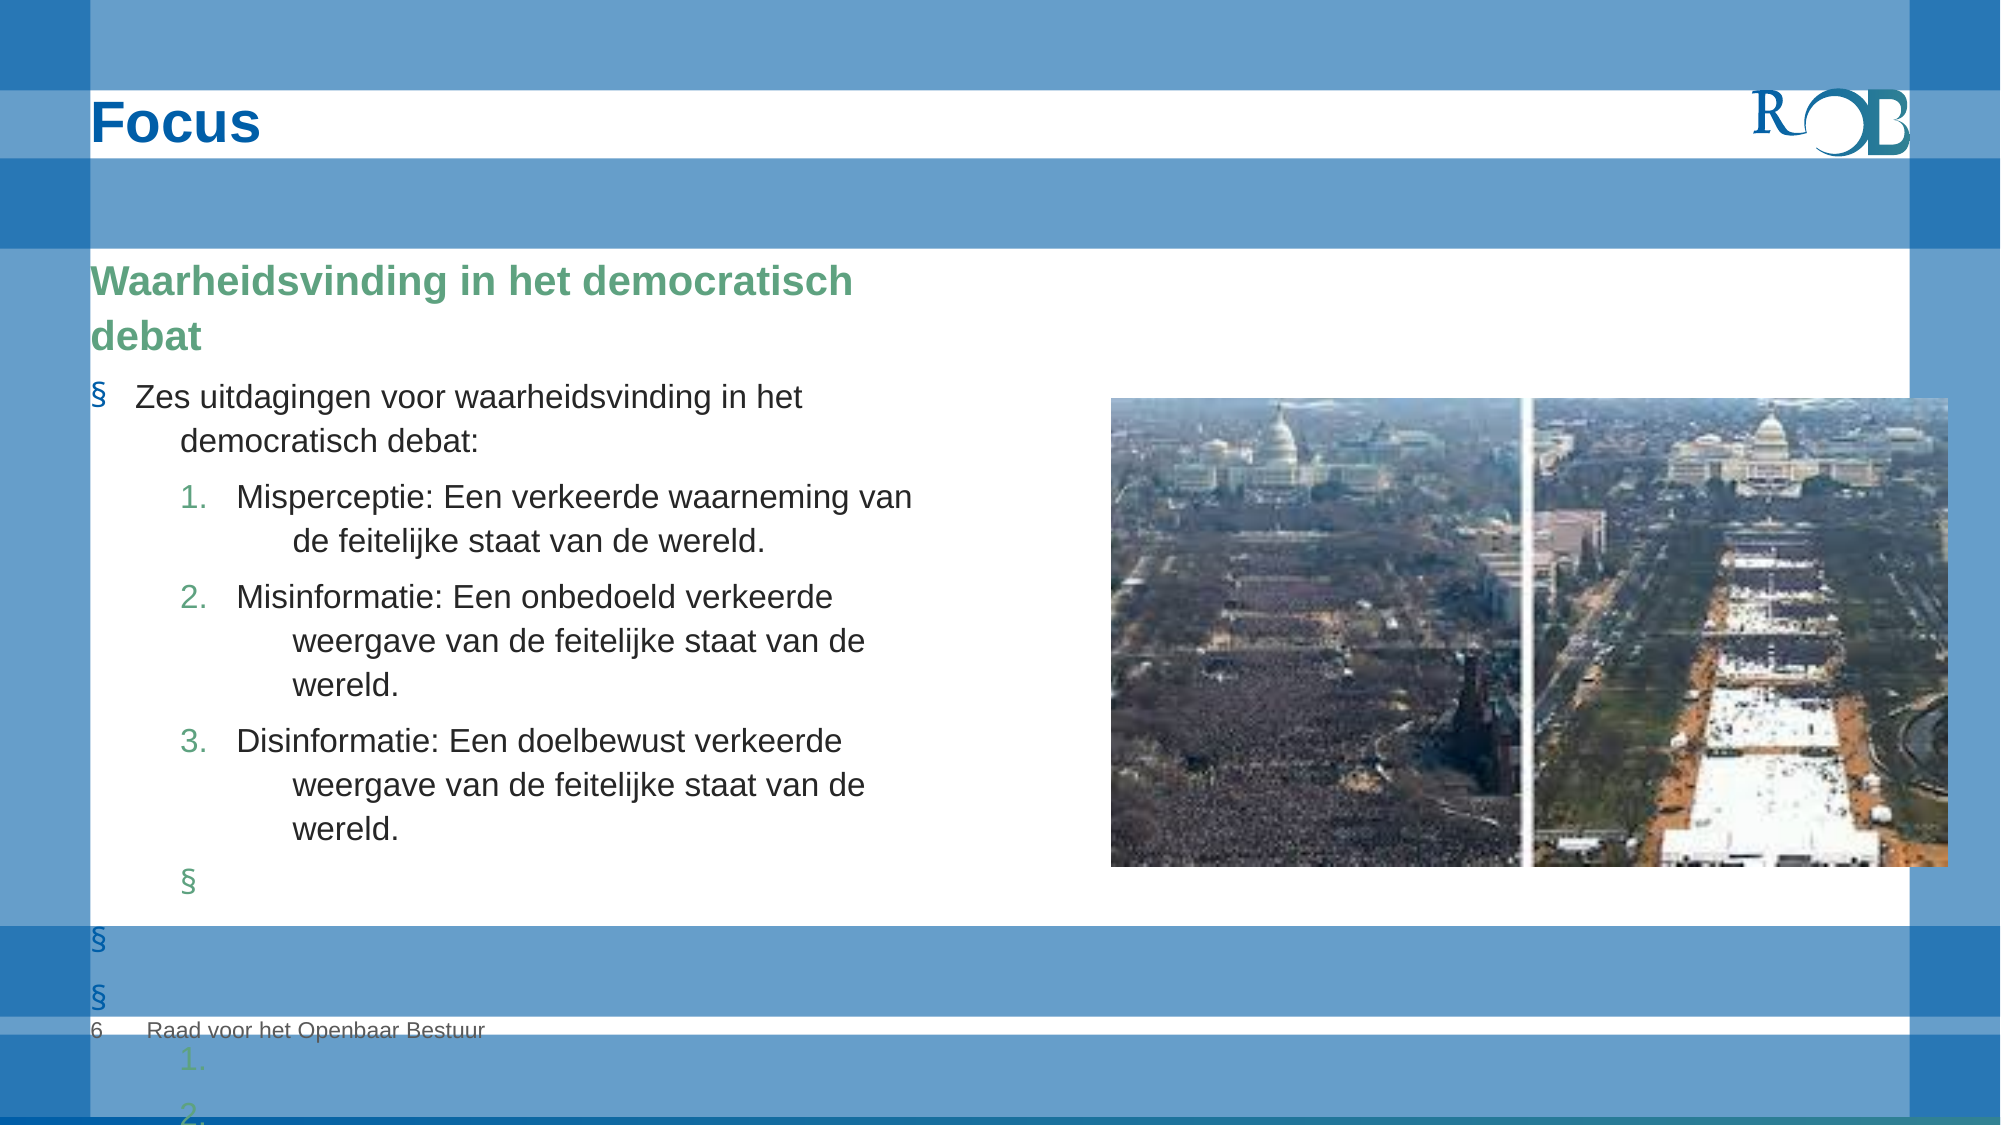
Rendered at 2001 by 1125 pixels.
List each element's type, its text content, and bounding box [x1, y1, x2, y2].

list Waarheidsvinding in het democratisch debat Zes uitdagingen voor waarheidsvinding in het democratisch debat: Misperceptie: Een verkeerde waarneming van de feitelijke staat van de wereld. Misinformatie: Een onbedoeld verkeerde weergave van de feitelijke staat van de wereld. Disinformatie: Een doelbewust verkeerde weergave van de feitelijke staat van de wereld. [90, 248, 955, 928]
text_box 6 [90, 1015, 143, 1037]
picture [1111, 398, 1948, 867]
title Focus [90, 91, 955, 160]
text_box Raad voor het Openbaar Bestuur [146, 1015, 570, 1037]
